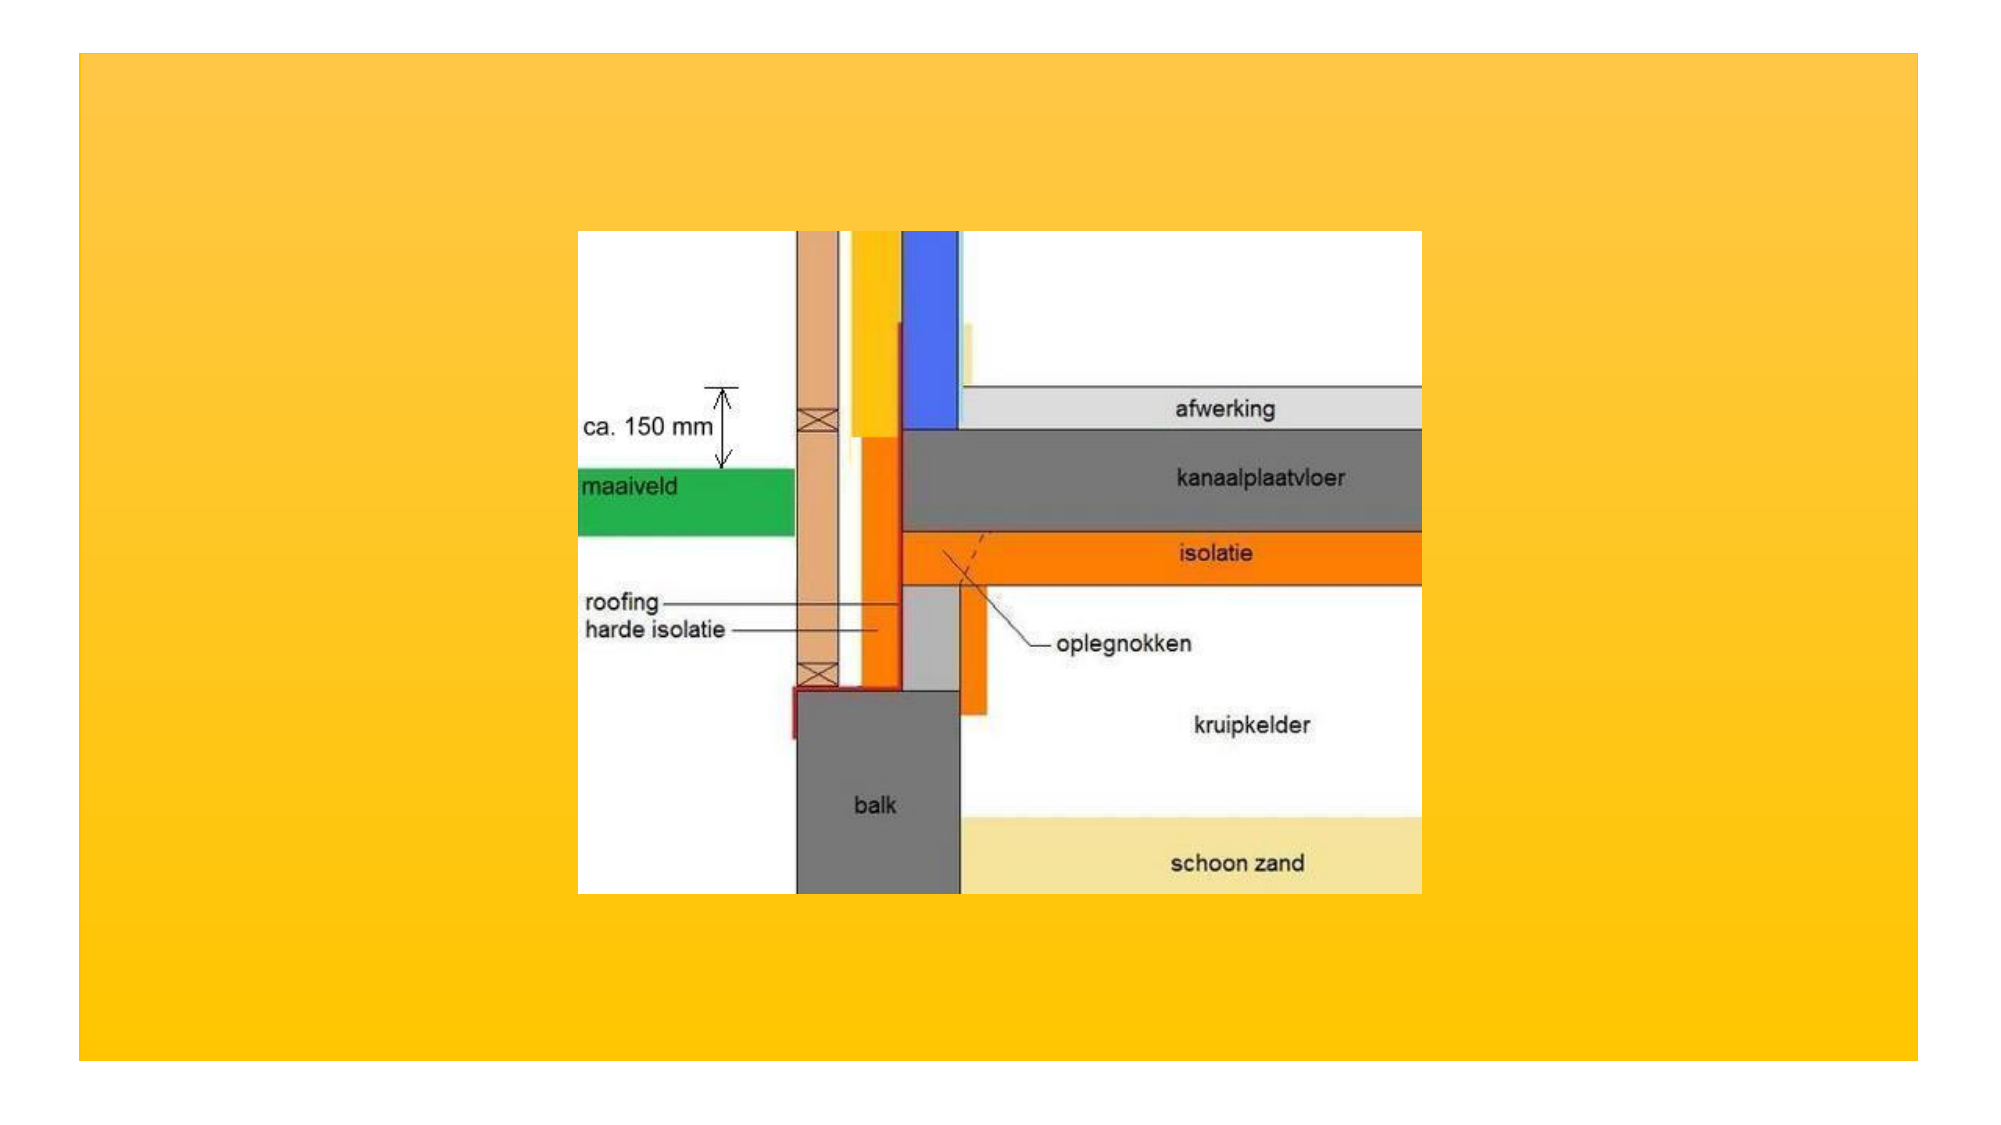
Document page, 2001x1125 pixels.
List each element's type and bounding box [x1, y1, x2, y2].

text_box [80, 54, 1918, 1060]
picture [578, 231, 1422, 894]
